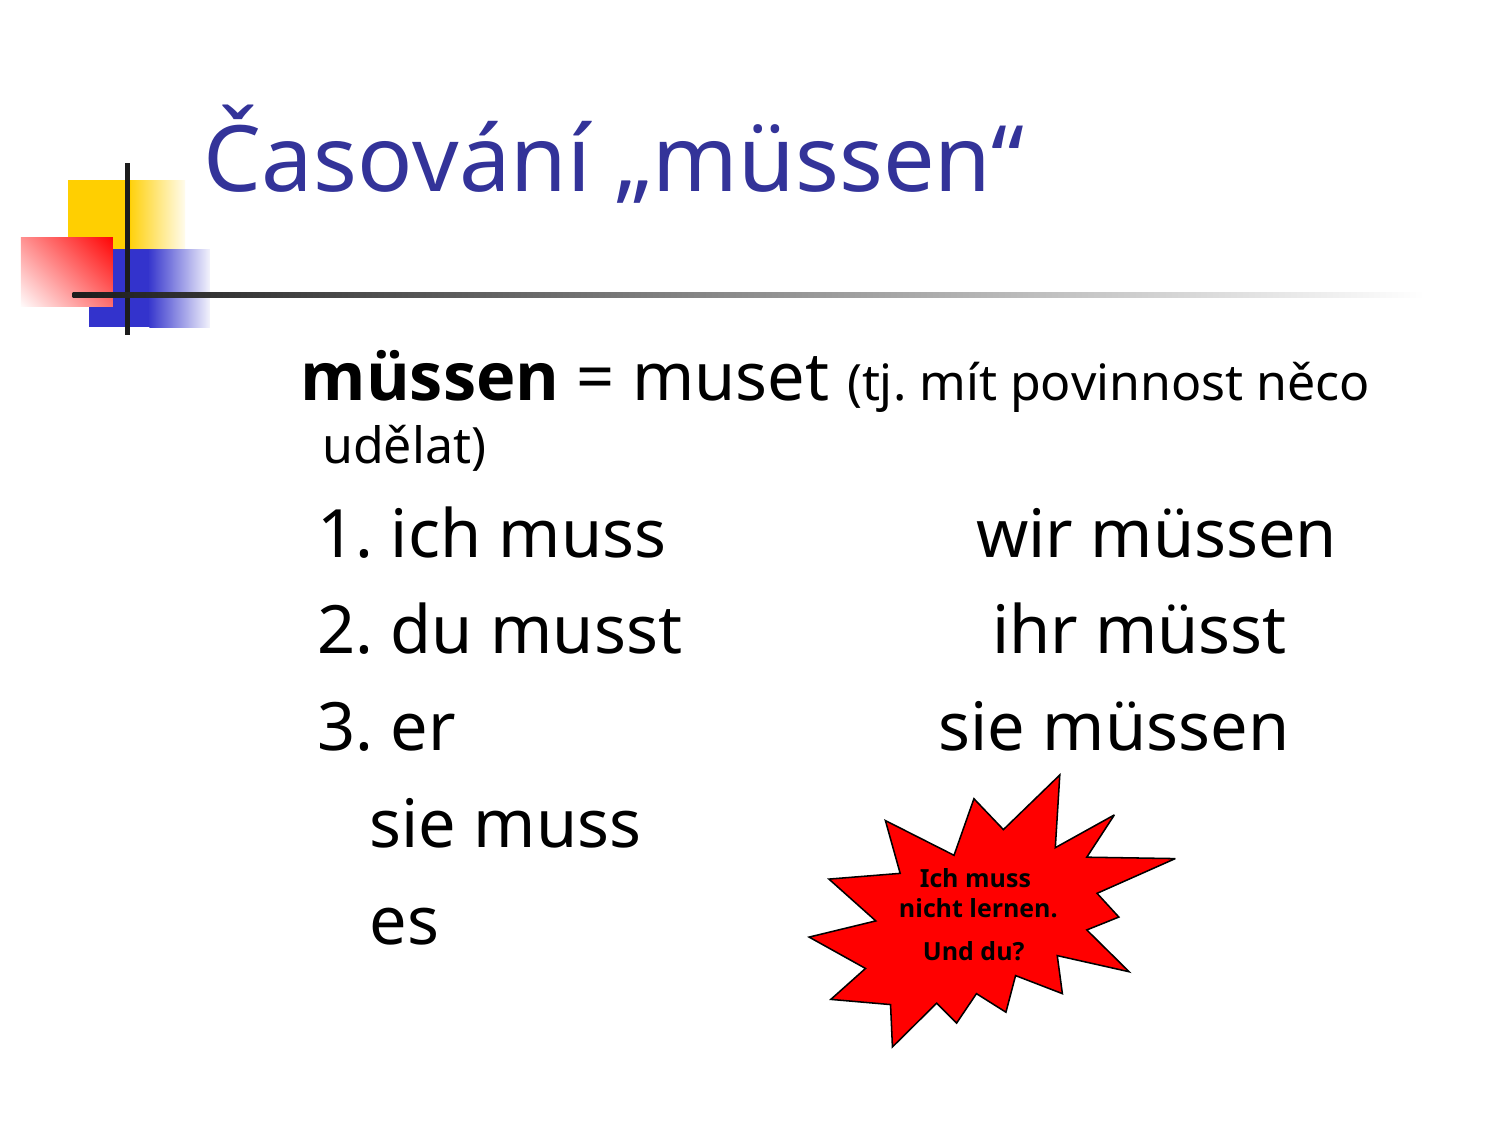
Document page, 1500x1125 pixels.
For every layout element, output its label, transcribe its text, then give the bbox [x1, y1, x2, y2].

title Časování „müssen“ [188, 35, 1468, 275]
list müssen = muset (tj. mít povinnost něco udělat) 1. ich muss wir müssen 2. du musst ihr müsst 3. er sie müssen sie muss es [194, 326, 1470, 1002]
text_box Ich muss nicht lernen. Und du? [809, 774, 1176, 1047]
